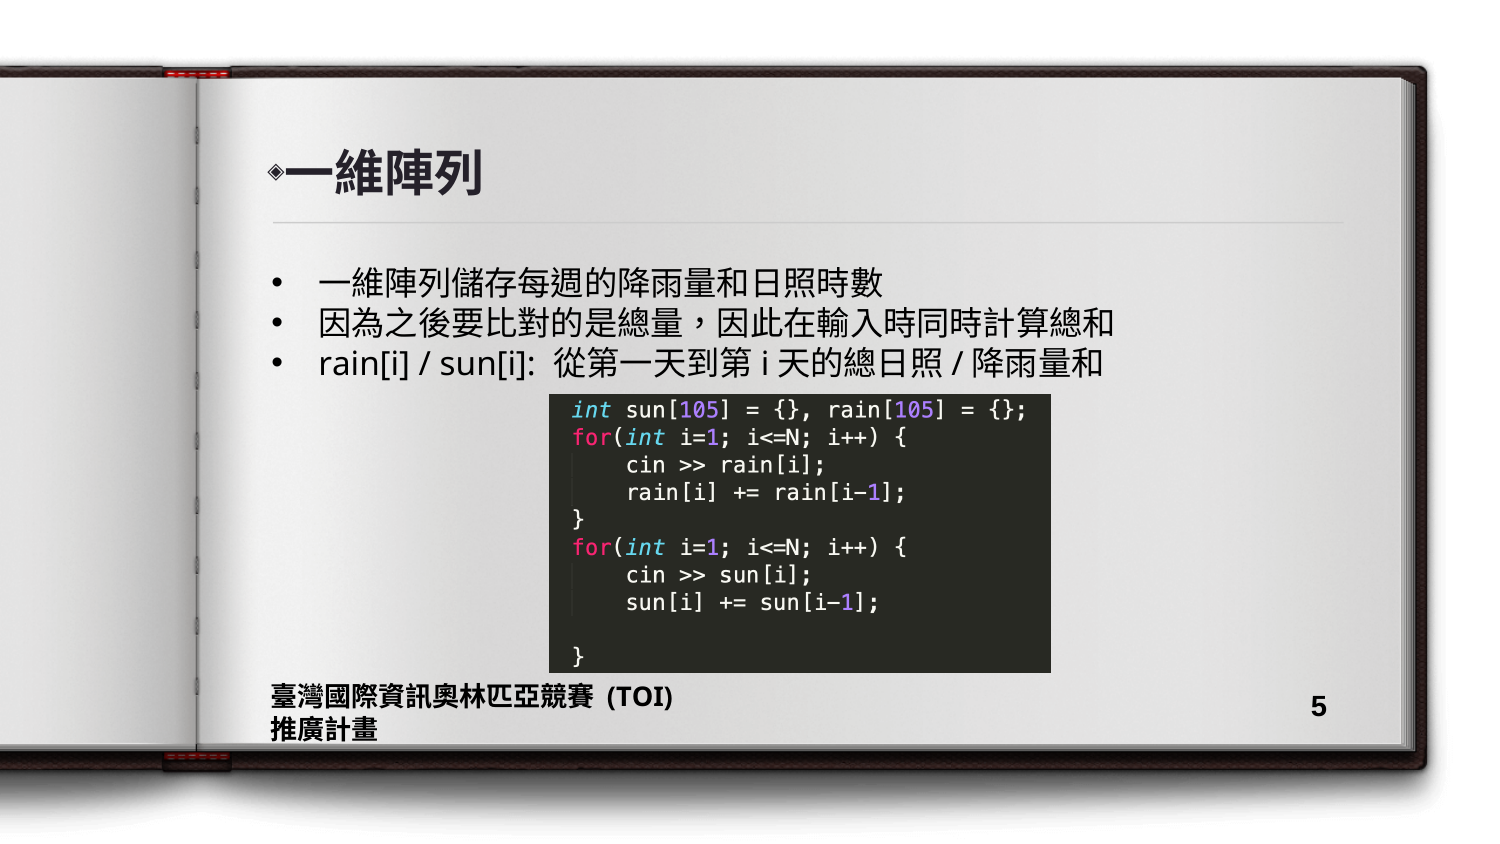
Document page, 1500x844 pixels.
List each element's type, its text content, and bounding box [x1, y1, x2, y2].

text_box 一維陣列 [252, 126, 746, 216]
picture [549, 395, 1051, 673]
text_box 一維陣列儲存每週的降雨量和日照時數 因為之後要比對的是總量，因此在輸入時同時計算總和 rain[i] / sun[i]: 從第一天到第i天的總日照/降雨量和 [256, 255, 1285, 386]
text_box [1295, 672, 1386, 737]
